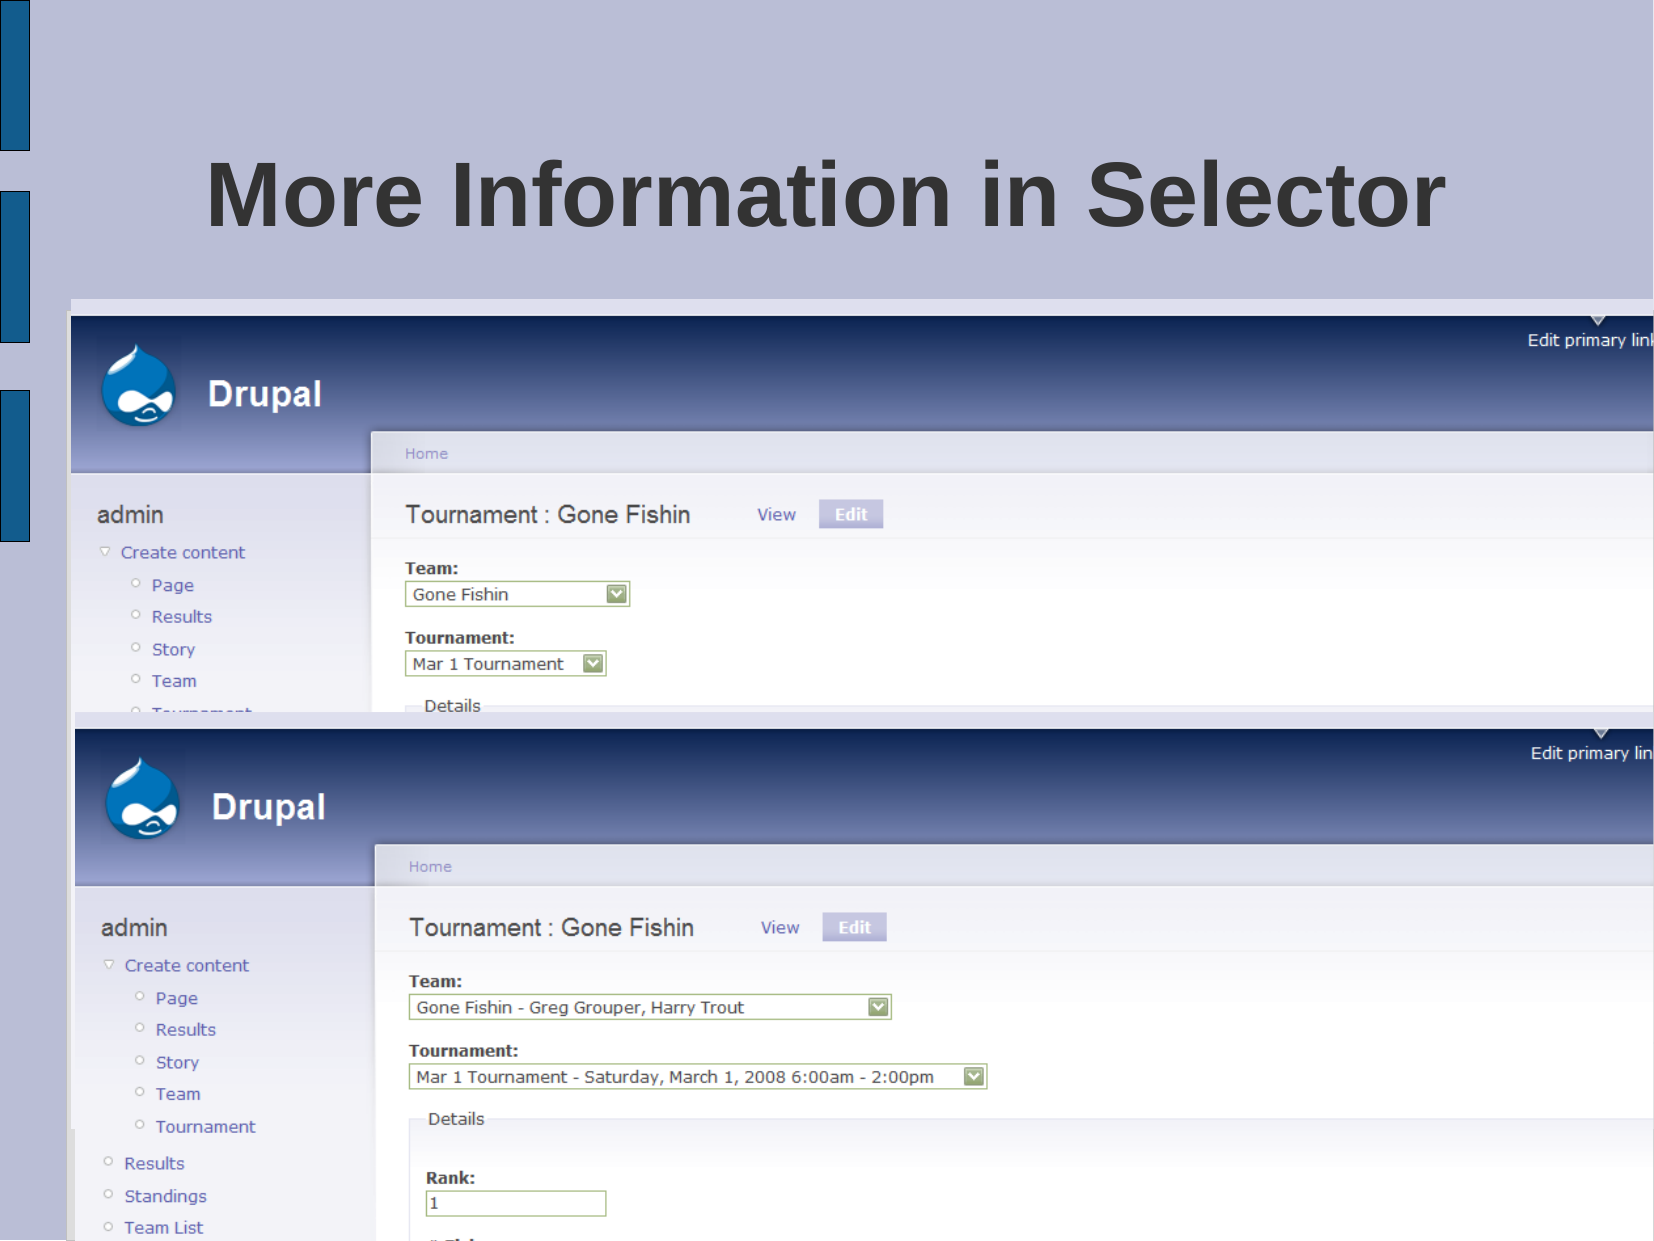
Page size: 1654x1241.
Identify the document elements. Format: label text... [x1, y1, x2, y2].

picture [71, 299, 1654, 1241]
title More Information in Selector [121, 91, 1534, 299]
